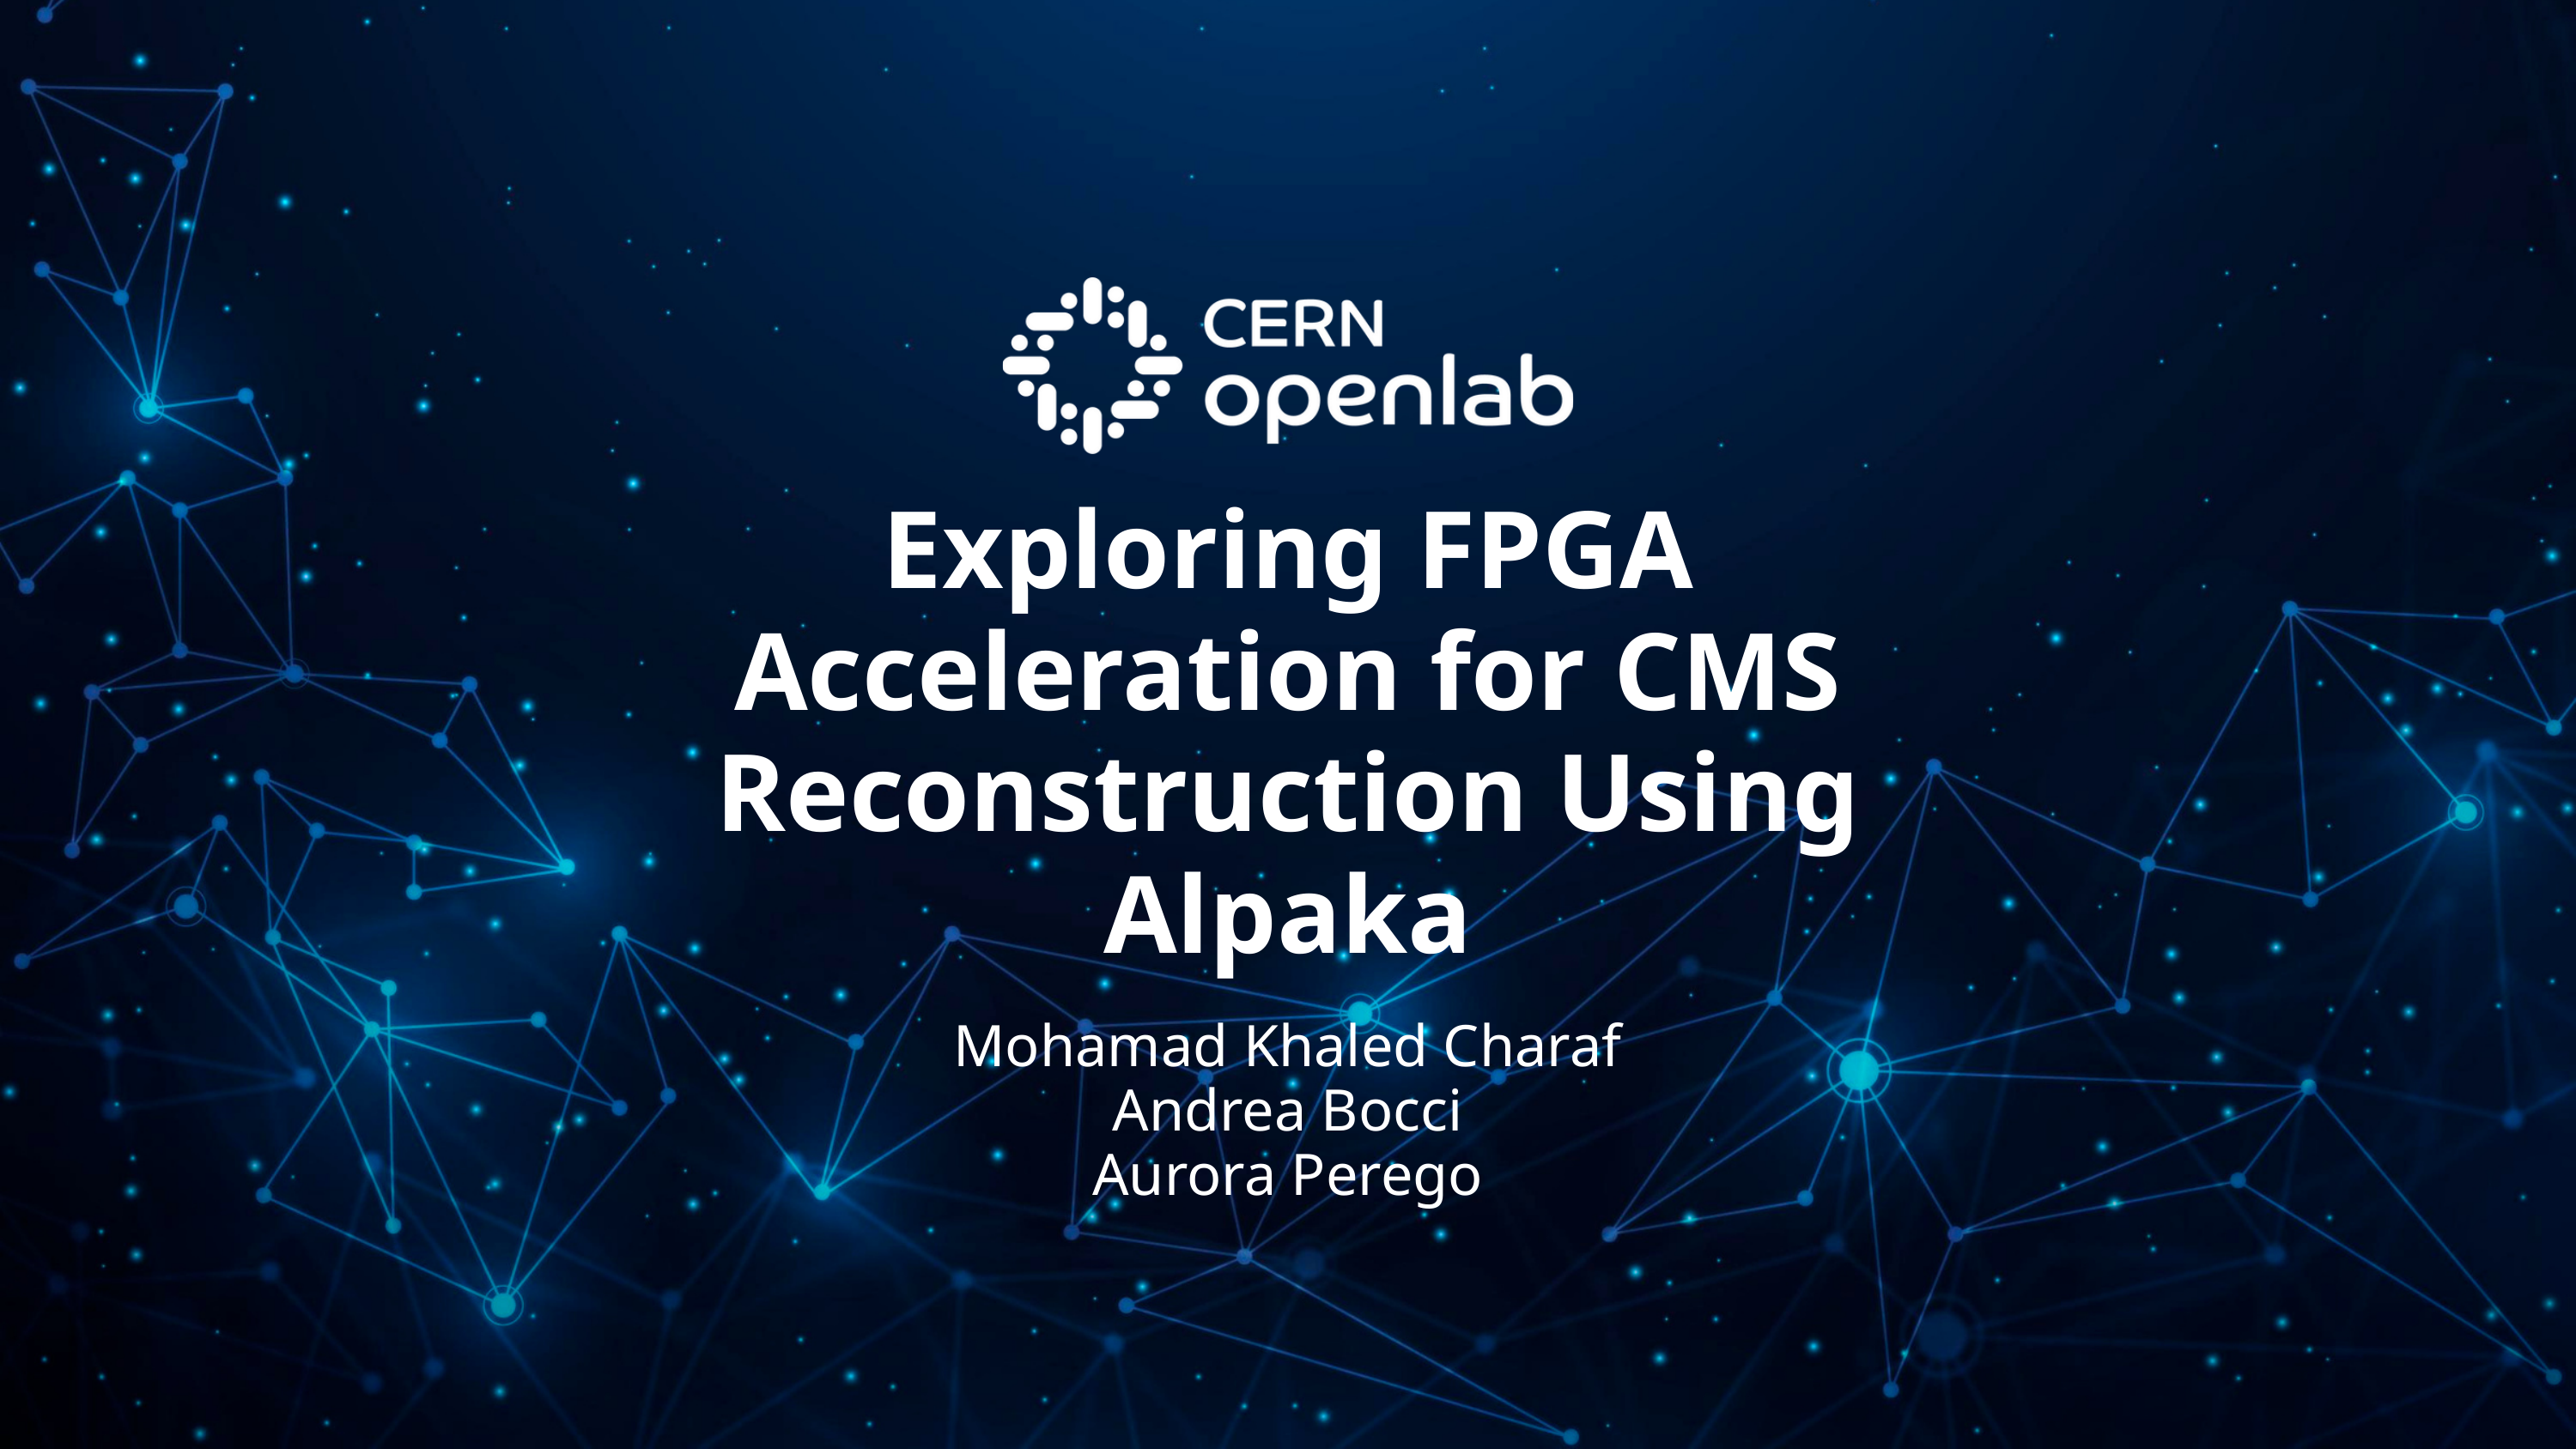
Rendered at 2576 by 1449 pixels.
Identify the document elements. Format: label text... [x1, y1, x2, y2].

text_box [0, 0, 2576, 1449]
text_box Mohamad Khaled Charaf Andrea Bocci Aurora Perego [736, 1014, 1840, 1207]
text_box Exploring FPGA Acceleration for CMS Reconstruction Using Alpaka [704, 488, 1871, 1097]
